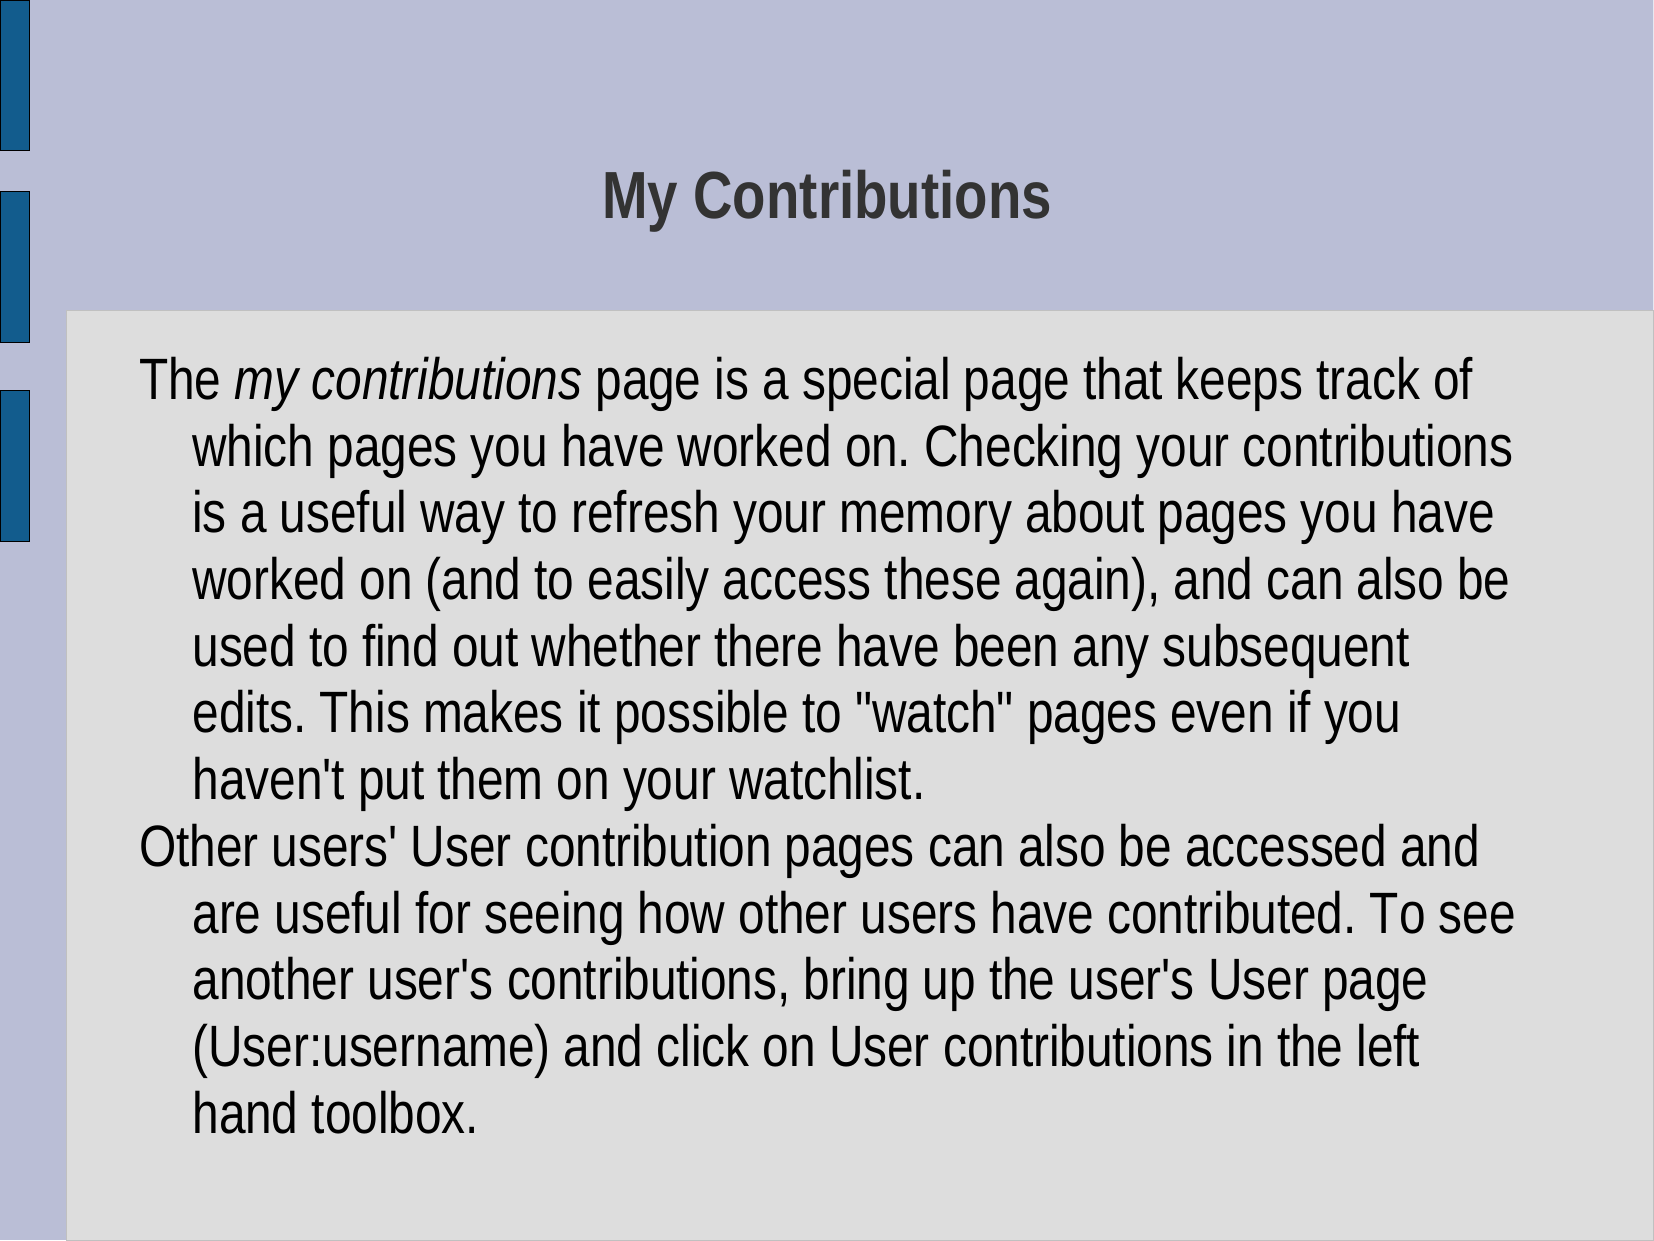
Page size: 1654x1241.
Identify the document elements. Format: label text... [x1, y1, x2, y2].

list The my contributions page is a special page that keeps track of which pages you have worked on. Checking your contributions is a useful way to refresh your memory about pages you have worked on (and to easily access these again), and can also be used to find out whether there have been any subsequent edits. This makes it possible to "watch" pages even if you haven't put them on your watchlist. Other users' User contribution pages can also be accessed and are useful for seeing how other users have contributed. To see another user's contributions, bring up the user's User page (User:username) and click on User contributions in the left hand toolbox. [121, 344, 1534, 1140]
title My Contributions [121, 91, 1534, 299]
